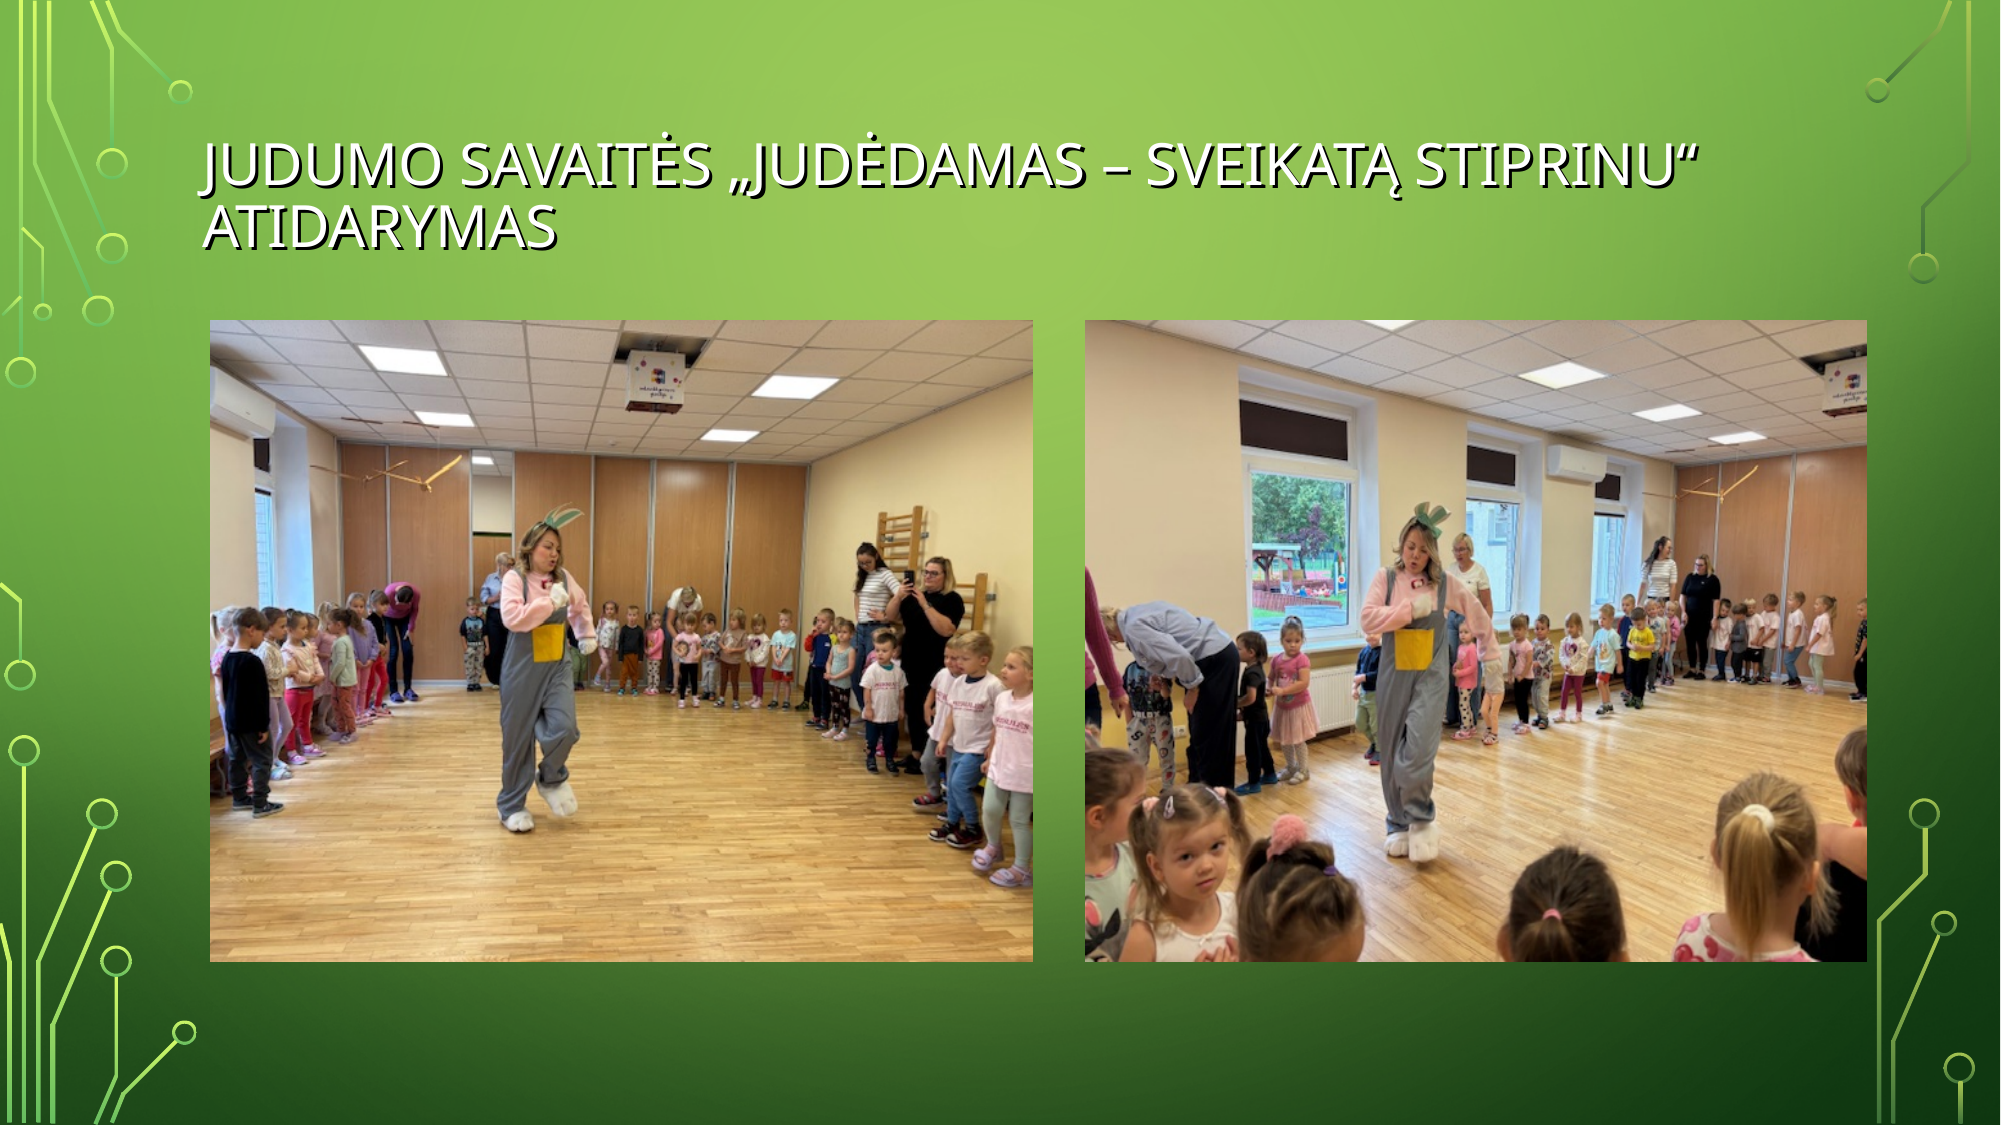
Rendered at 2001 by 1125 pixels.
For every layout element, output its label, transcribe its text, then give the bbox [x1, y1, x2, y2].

picture [210, 320, 1033, 962]
title Judumo savaitės „Judėdamas – sveikatą stiprinu“ atidarymas [187, 50, 1878, 344]
picture [1085, 320, 1867, 962]
